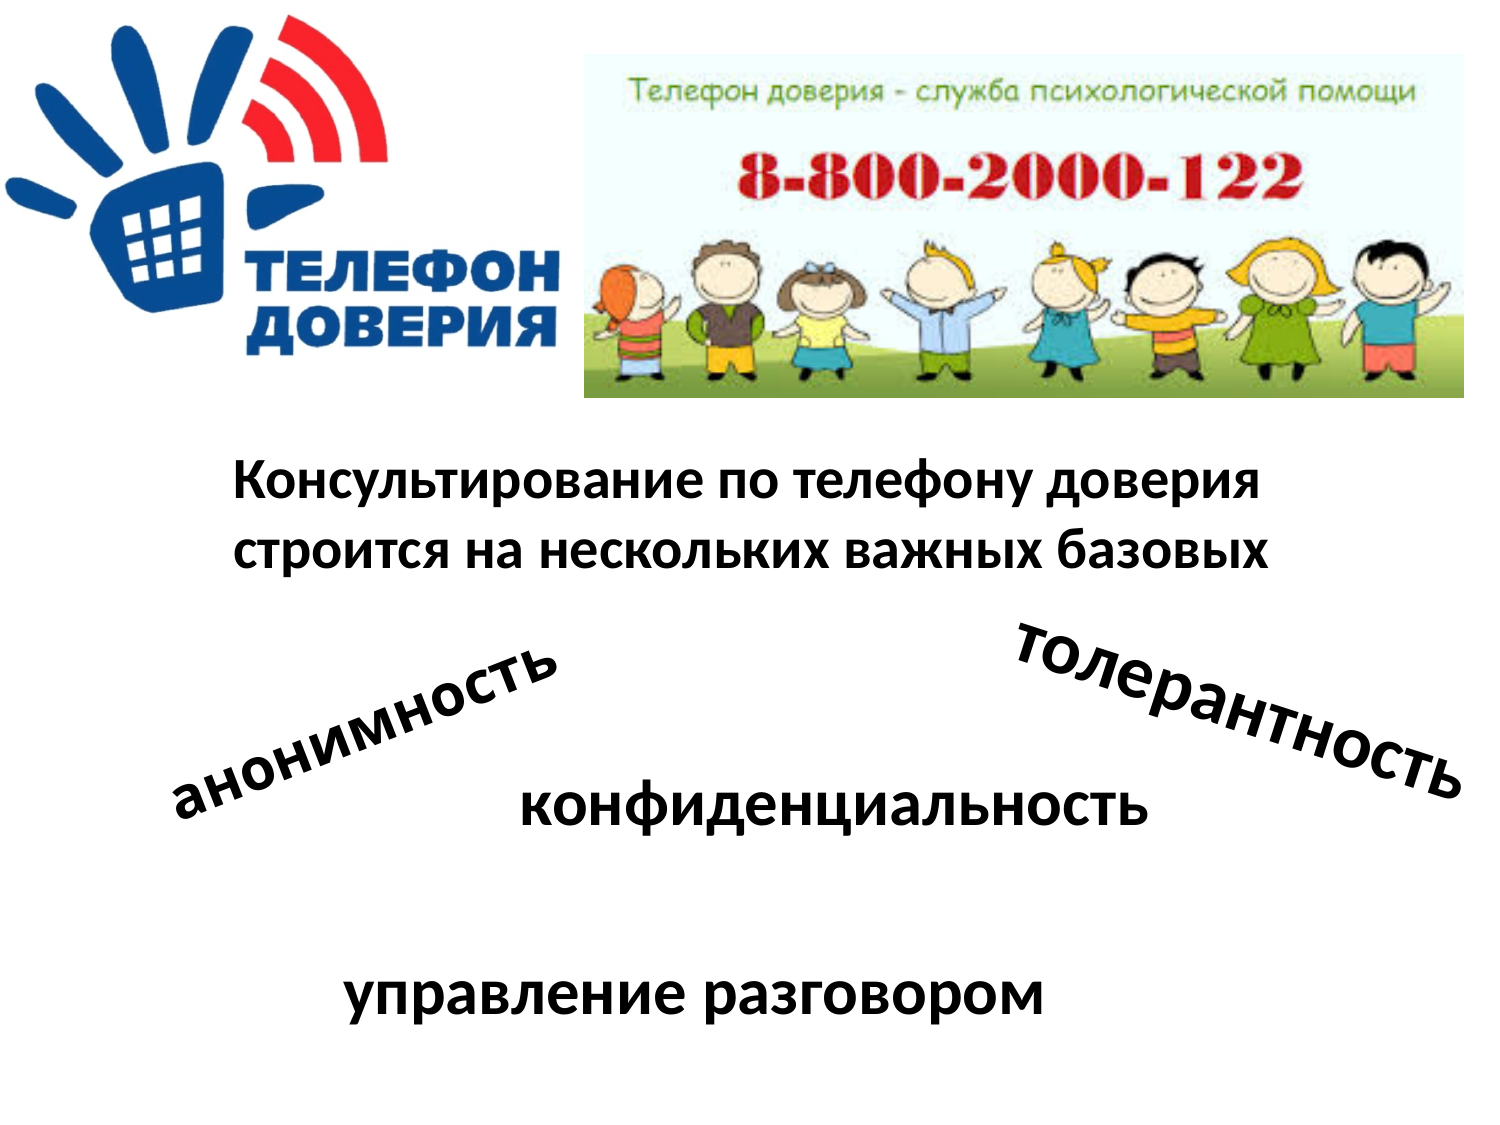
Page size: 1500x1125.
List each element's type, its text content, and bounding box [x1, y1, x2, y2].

text_box толерантность [988, 574, 1499, 830]
text_box Консультирование по телефону доверия строится на нескольких важных базовых [218, 432, 1317, 588]
text_box анонимность [140, 600, 598, 846]
picture [0, 0, 1464, 398]
text_box управление разговором [328, 940, 1062, 1036]
text_box конфиденциальность [505, 751, 1166, 847]
